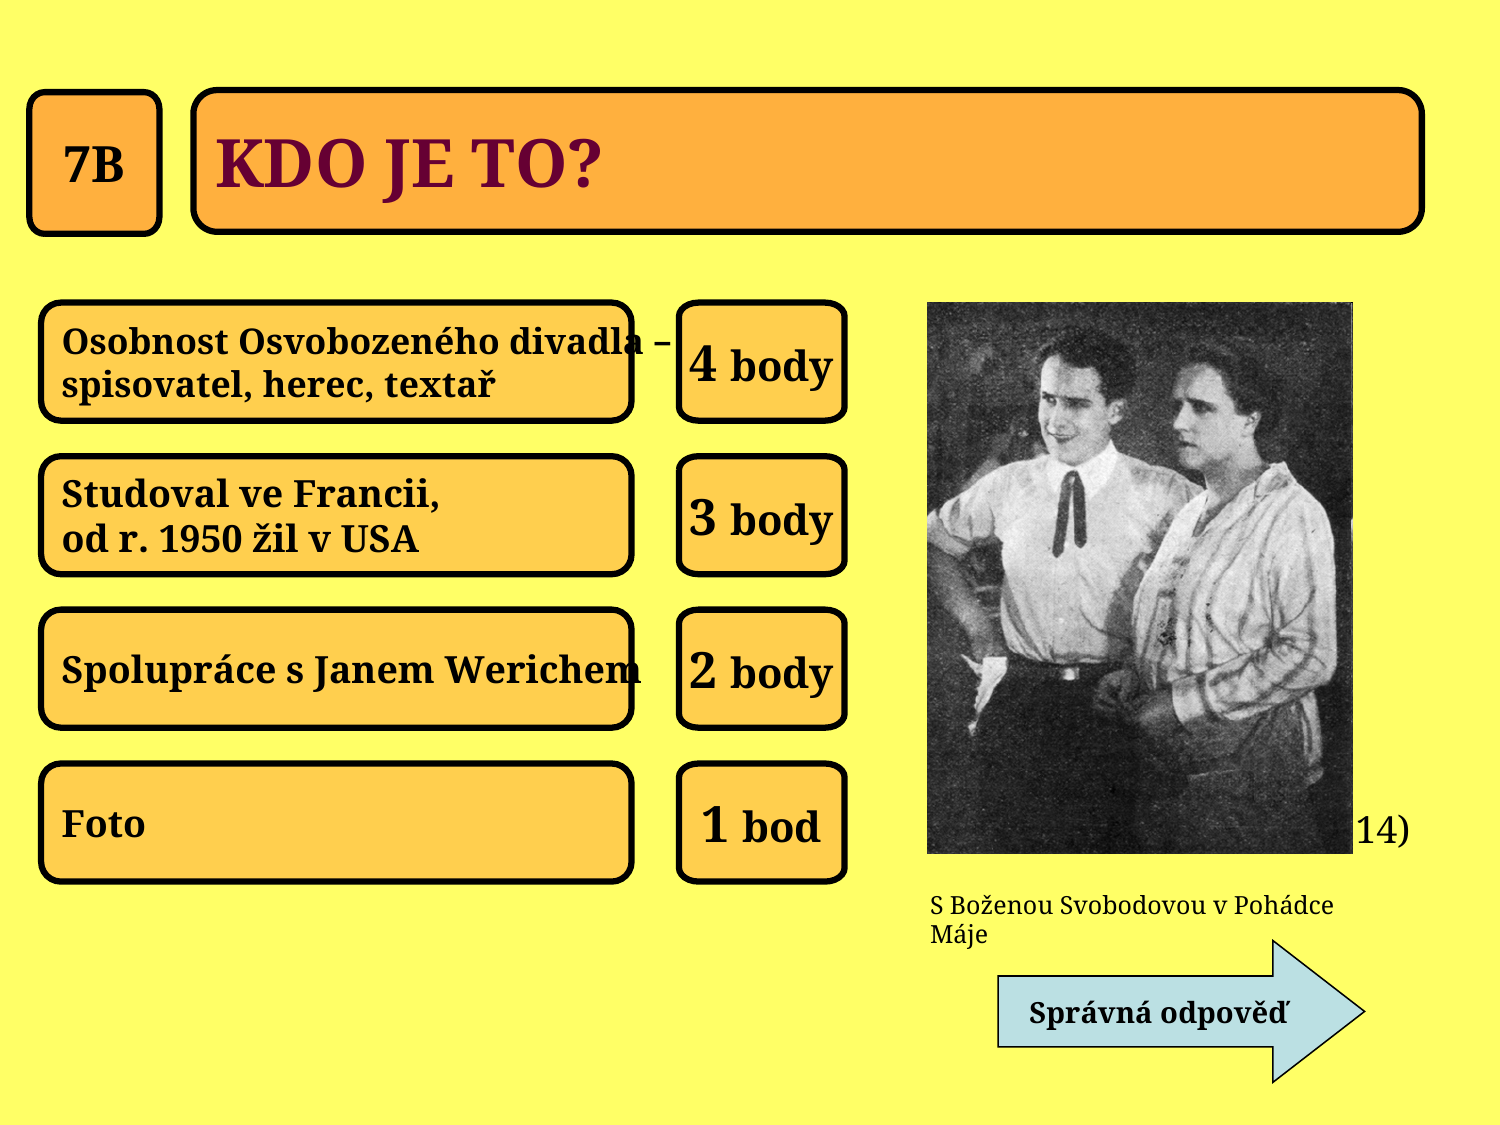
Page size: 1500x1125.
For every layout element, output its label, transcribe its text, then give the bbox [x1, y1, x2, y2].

text_box Foto [41, 763, 632, 882]
text_box 7B [29, 92, 160, 234]
text_box 4 body [678, 302, 845, 421]
text_box 3 body [678, 456, 845, 575]
text_box S Boženou Svobodovou v Pohádce Máje [915, 881, 1412, 957]
text_box KDO JE TO? [193, 90, 1422, 232]
text_box 1 bod [678, 763, 845, 882]
text_box Osobnost Osvobozeného divadla − spisovatel, herec, textař [41, 302, 632, 421]
text_box Studoval ve Francii, od r. 1950 žil v USA [41, 456, 632, 575]
text_box 4 body [27, 89, 162, 236]
text_box 4 body [38, 454, 634, 577]
text_box 4 body [38, 761, 634, 884]
text_box 2 body [678, 609, 845, 728]
text_box Spolupráce s Janem Werichem [41, 609, 632, 728]
text_box 4 body [191, 87, 1425, 234]
text_box Správná odpověď [998, 940, 1365, 1083]
text_box 4 body [38, 607, 634, 730]
text_box 14) [1340, 798, 1447, 860]
picture [927, 302, 1353, 854]
text_box 4 body [38, 300, 634, 423]
